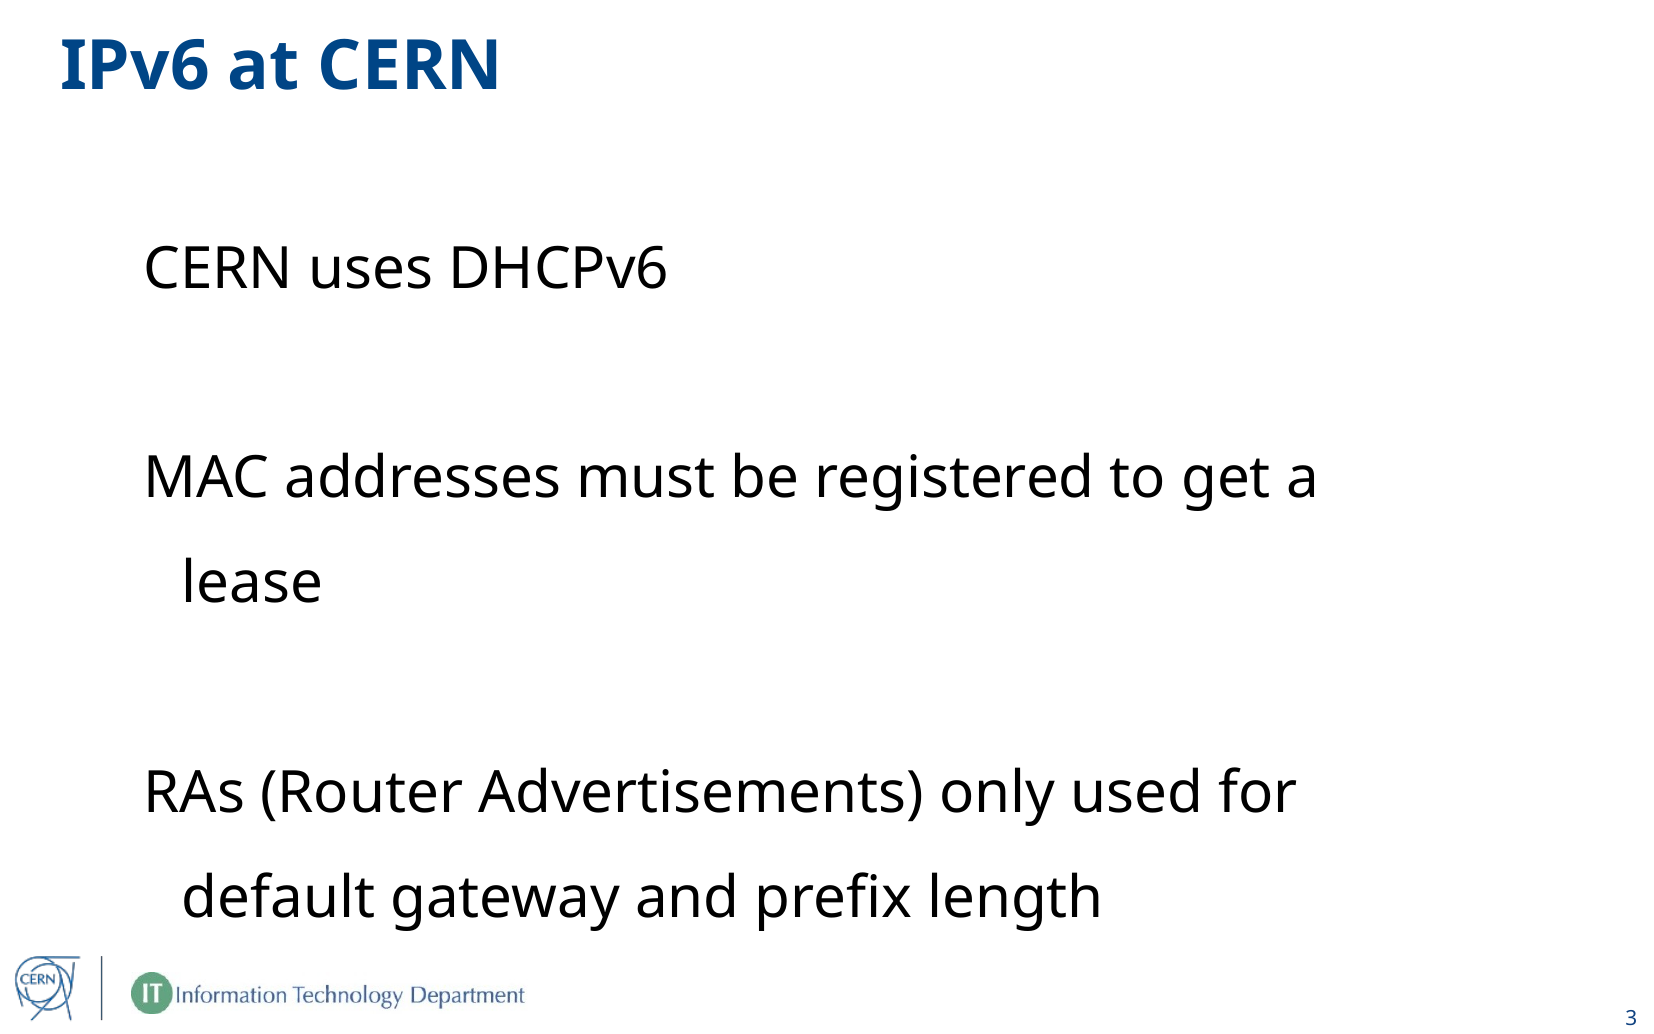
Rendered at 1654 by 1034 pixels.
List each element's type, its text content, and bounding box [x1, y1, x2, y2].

picture [16, 985, 64, 1032]
text_box CERN uses DHCPv6 MAC addresses must be registered to get a lease RAs (Router Advertisements) only used for default gateway and prefix length [127, 187, 1488, 907]
picture [131, 972, 774, 1014]
title IPv6 at CERN [60, 0, 1528, 138]
picture [17, 985, 59, 1001]
